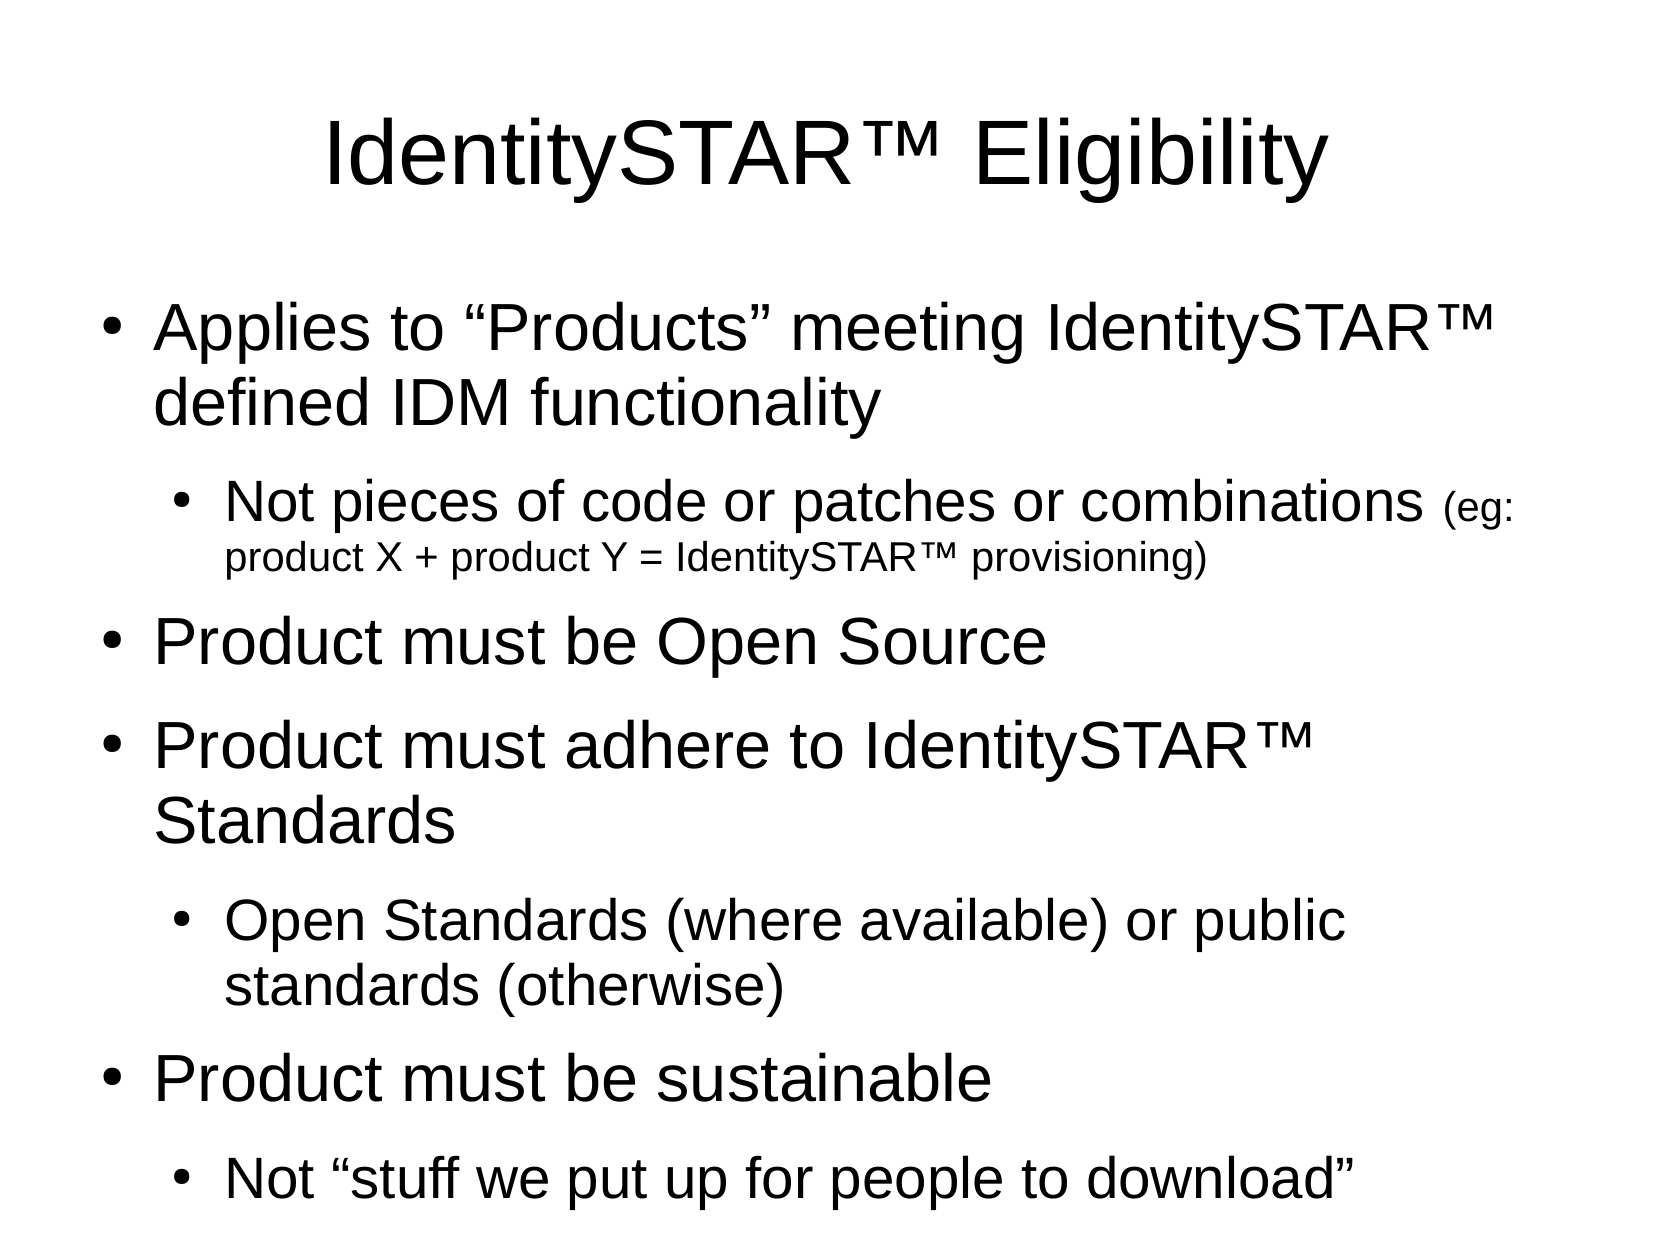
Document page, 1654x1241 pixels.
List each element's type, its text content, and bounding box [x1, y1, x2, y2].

list Applies to “Products” meeting IdentitySTAR™ defined IDM functionality Not pieces of code or patches or combinations (eg: product X + product Y = IdentitySTAR™ provisioning) Product must be Open Source Product must adhere to IdentitySTAR™ Standards Open Standards (where available) or public standards (otherwise) Product must be sustainable Not “stuff we put up for people to download” [82, 290, 1571, 1208]
title IdentitySTAR™ Eligibility [82, 49, 1571, 257]
